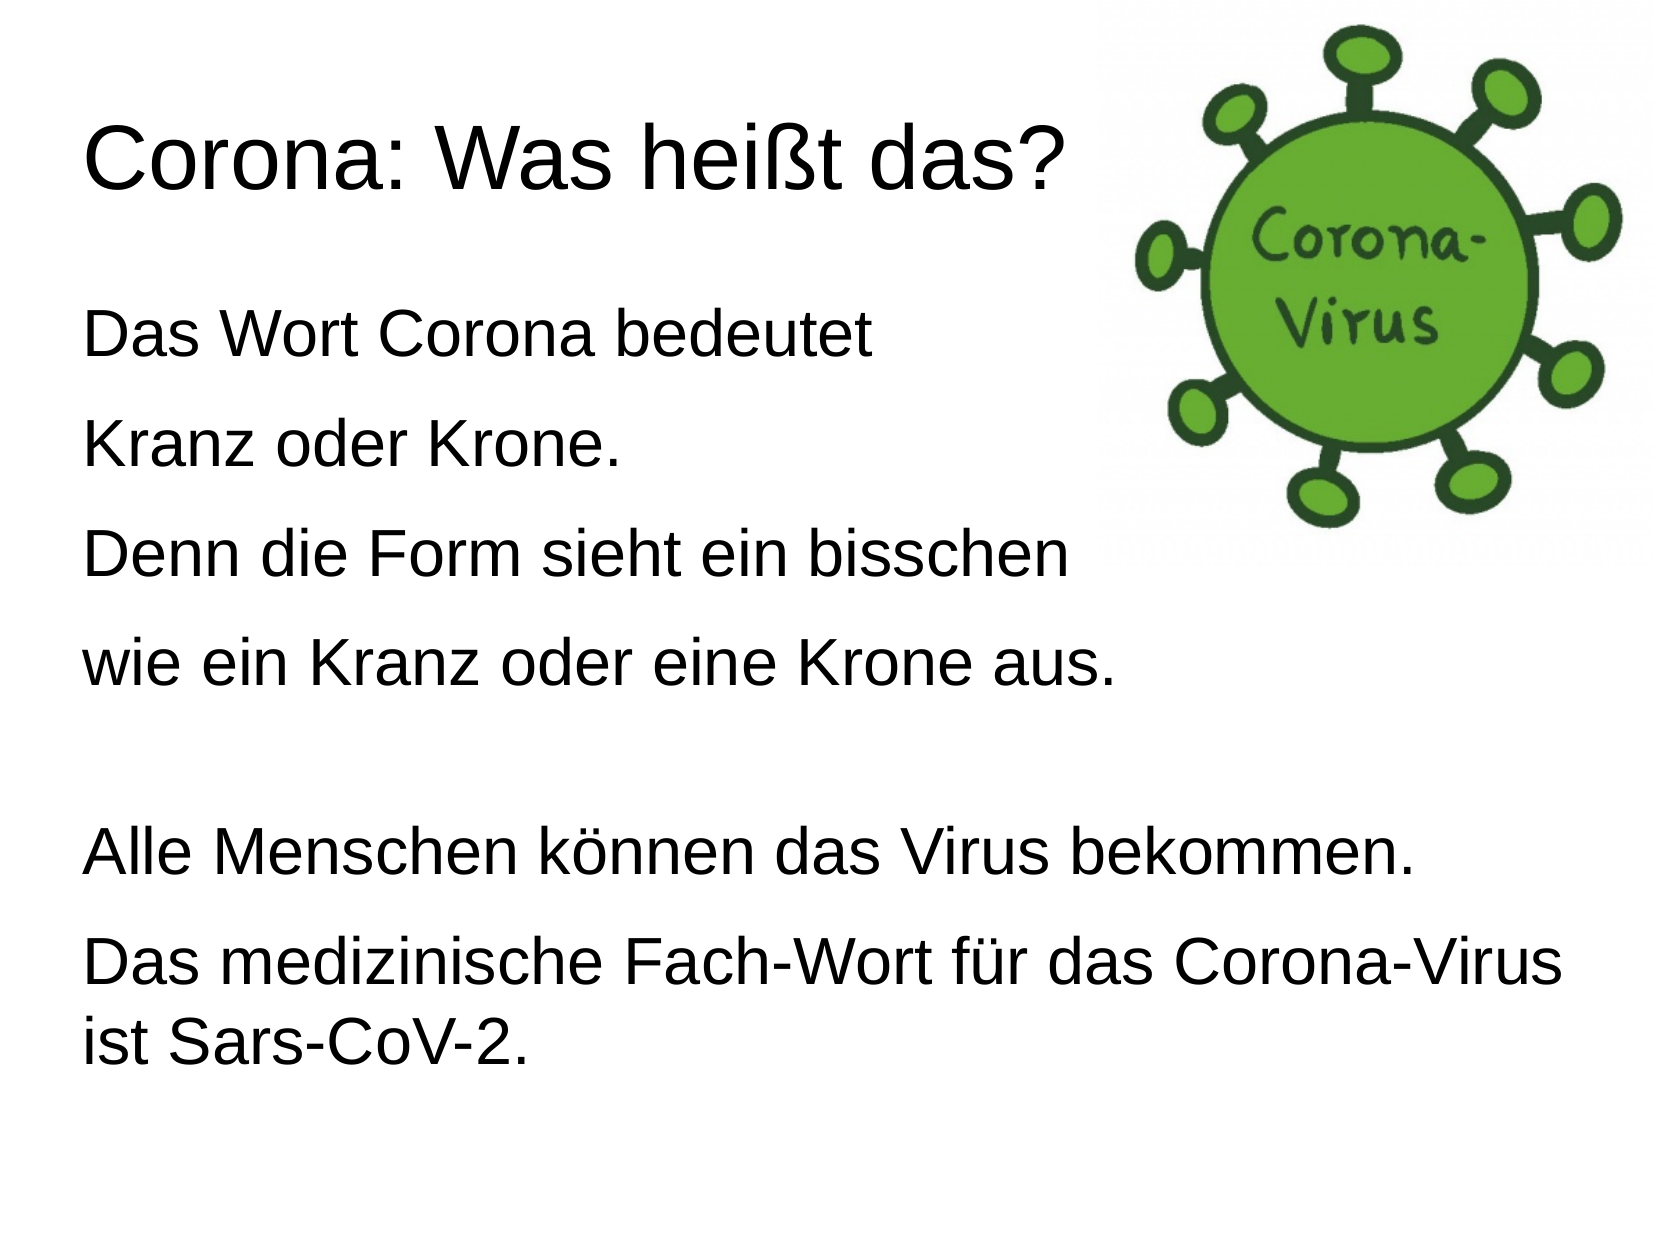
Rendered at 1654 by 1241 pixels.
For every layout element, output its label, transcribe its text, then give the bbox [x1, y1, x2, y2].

picture [1098, 1, 1653, 567]
list Das Wort Corona bedeutet Kranz oder Krone. Denn die Form sieht ein bisschen wie ein Kranz oder eine Krone aus. Alle Menschen können das Virus bekommen. Das medizinische Fach-Wort für das Corona-Virus ist Sars-CoV-2. [82, 290, 1571, 1109]
title Corona: Was heißt das? [82, 49, 1098, 257]
